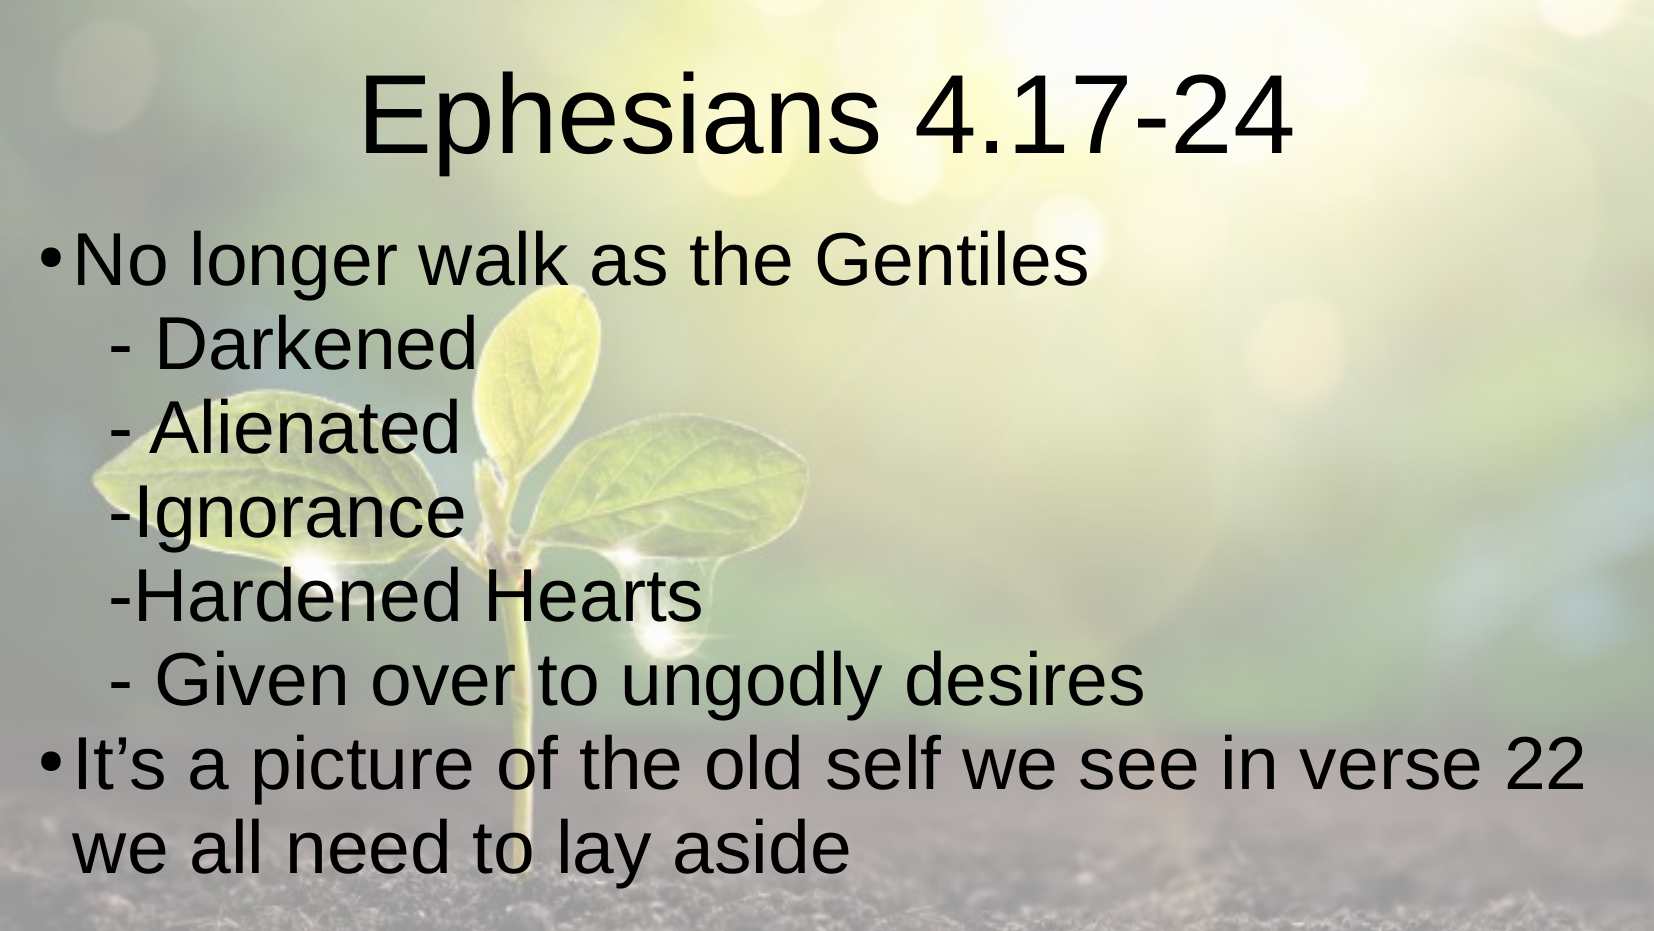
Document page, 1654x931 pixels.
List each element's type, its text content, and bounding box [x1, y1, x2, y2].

picture [0, 0, 1654, 931]
subtitle No longer walk as the Gentiles - Darkened - Alienated -Ignorance -Hardened Hearts - Given over to ungodly desires It’s a picture of the old self we see in verse 22 we all need to lay aside [37, 217, 1613, 901]
title Ephesians 4.17-24 [82, 37, 1571, 193]
